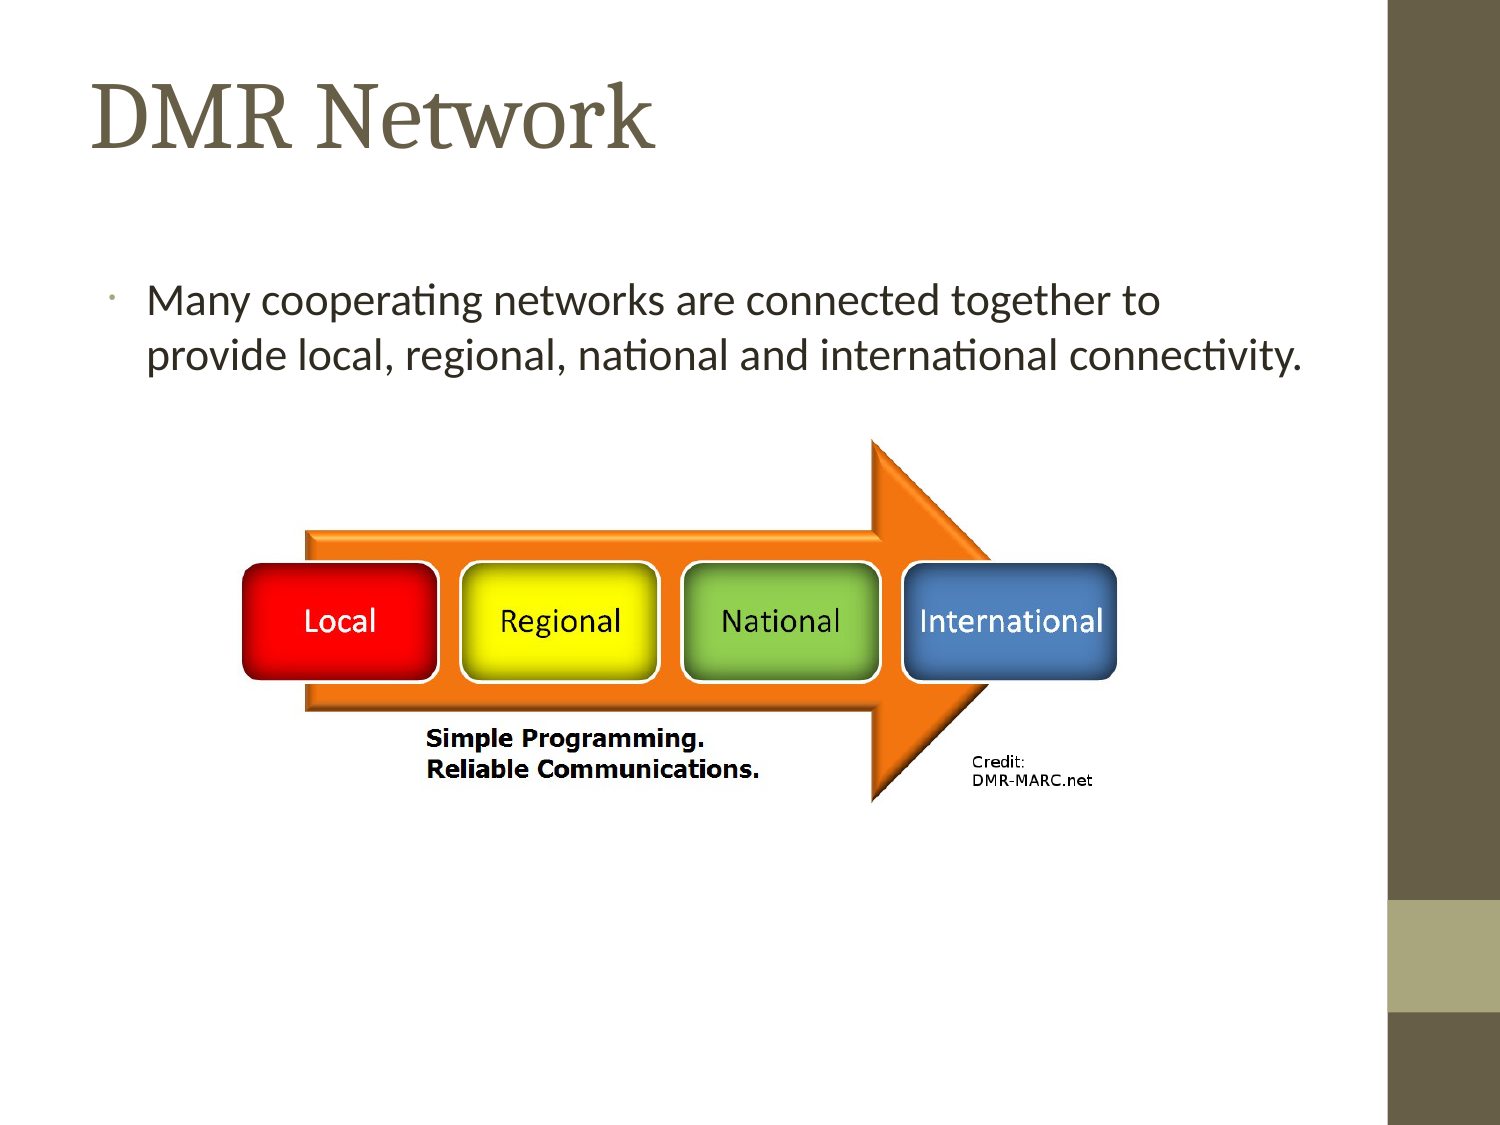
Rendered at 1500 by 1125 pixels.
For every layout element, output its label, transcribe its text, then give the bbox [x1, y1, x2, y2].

picture [237, 437, 1125, 804]
title DMR Network [75, 45, 1325, 233]
list Many cooperating networks are connected together to provide local, regional, national and international connectivity. [75, 262, 1325, 1050]
